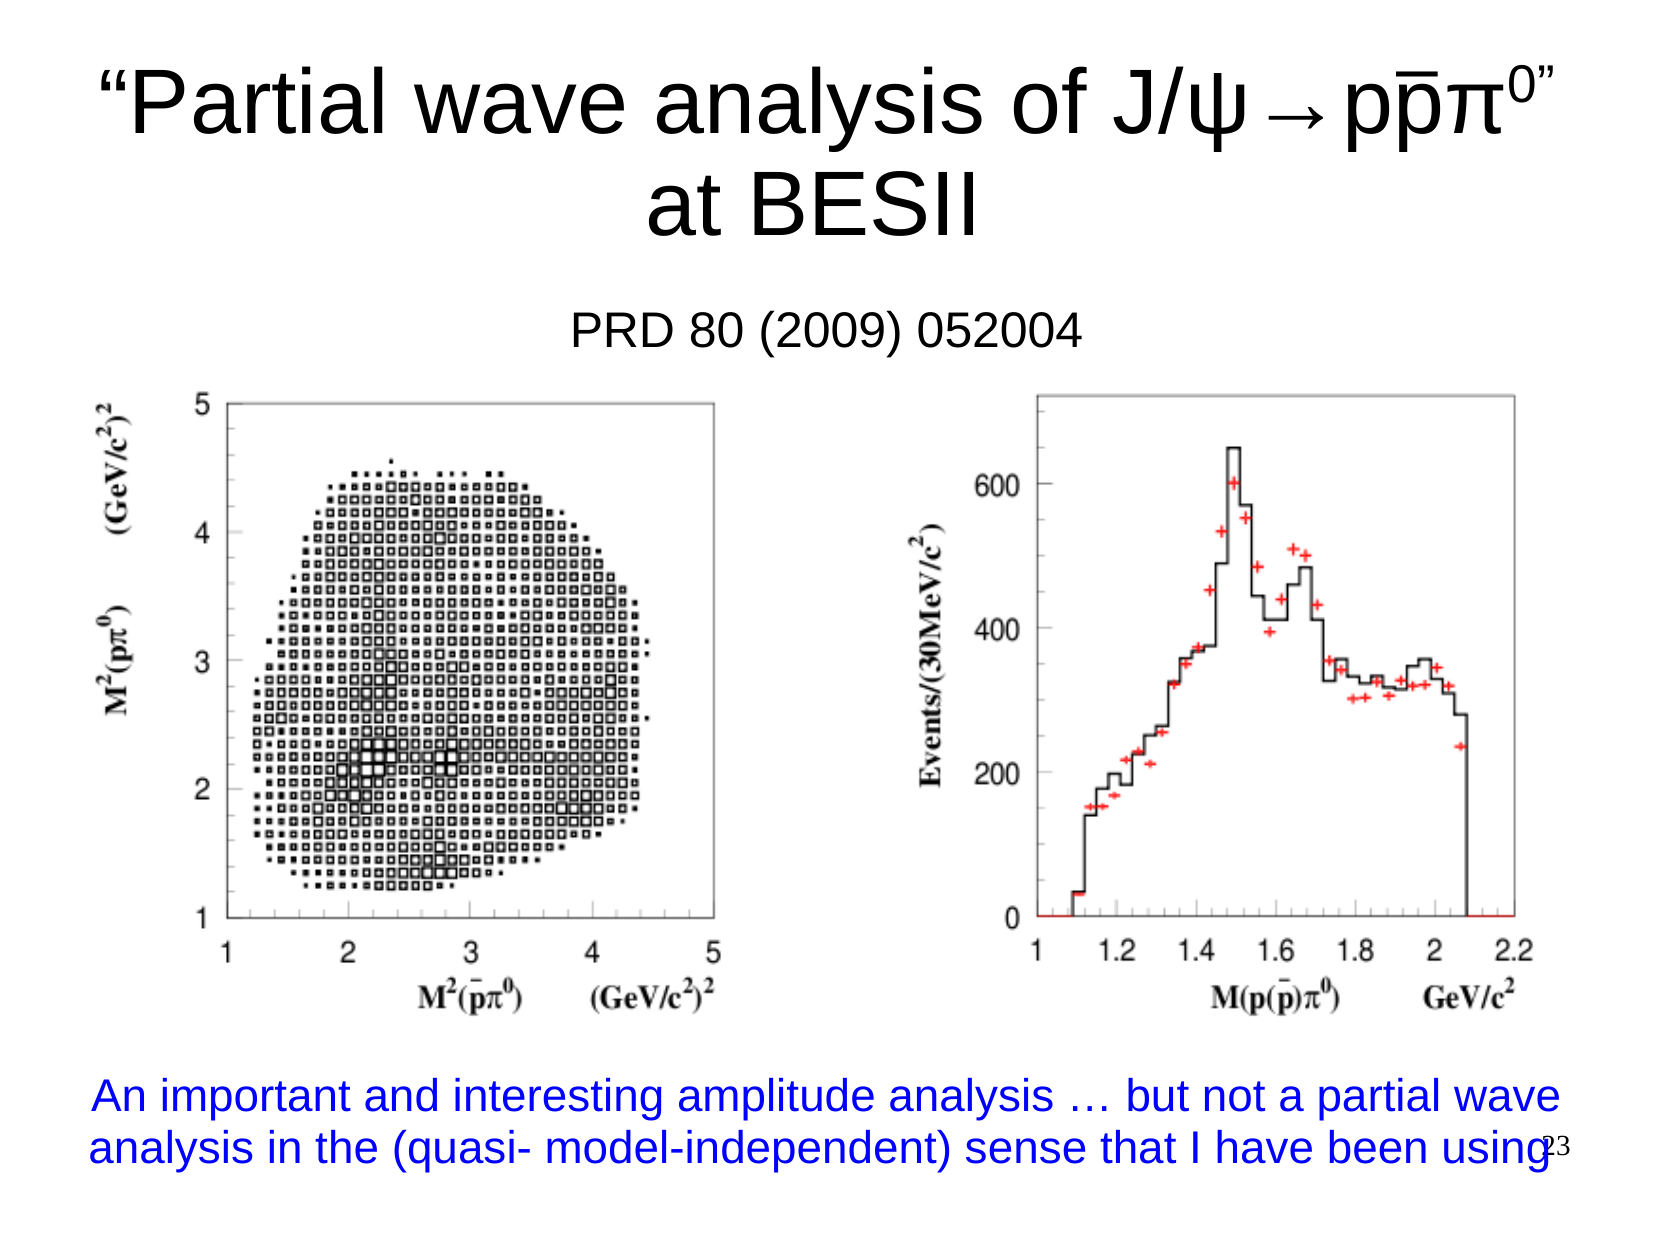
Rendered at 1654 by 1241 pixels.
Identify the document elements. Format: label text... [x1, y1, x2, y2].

title “Partial wave analysis of J/ψ→ppπ0” at BESII [82, 48, 1571, 258]
text_box An important and interesting amplitude analysis … but not a partial wave analysis in the (quasi- model-independent) sense that I have been using [29, 1062, 1625, 1181]
text_box PRD 80 (2009) 052004 [516, 295, 1137, 366]
picture [66, 356, 1588, 1037]
text_box – [1358, 18, 1477, 118]
